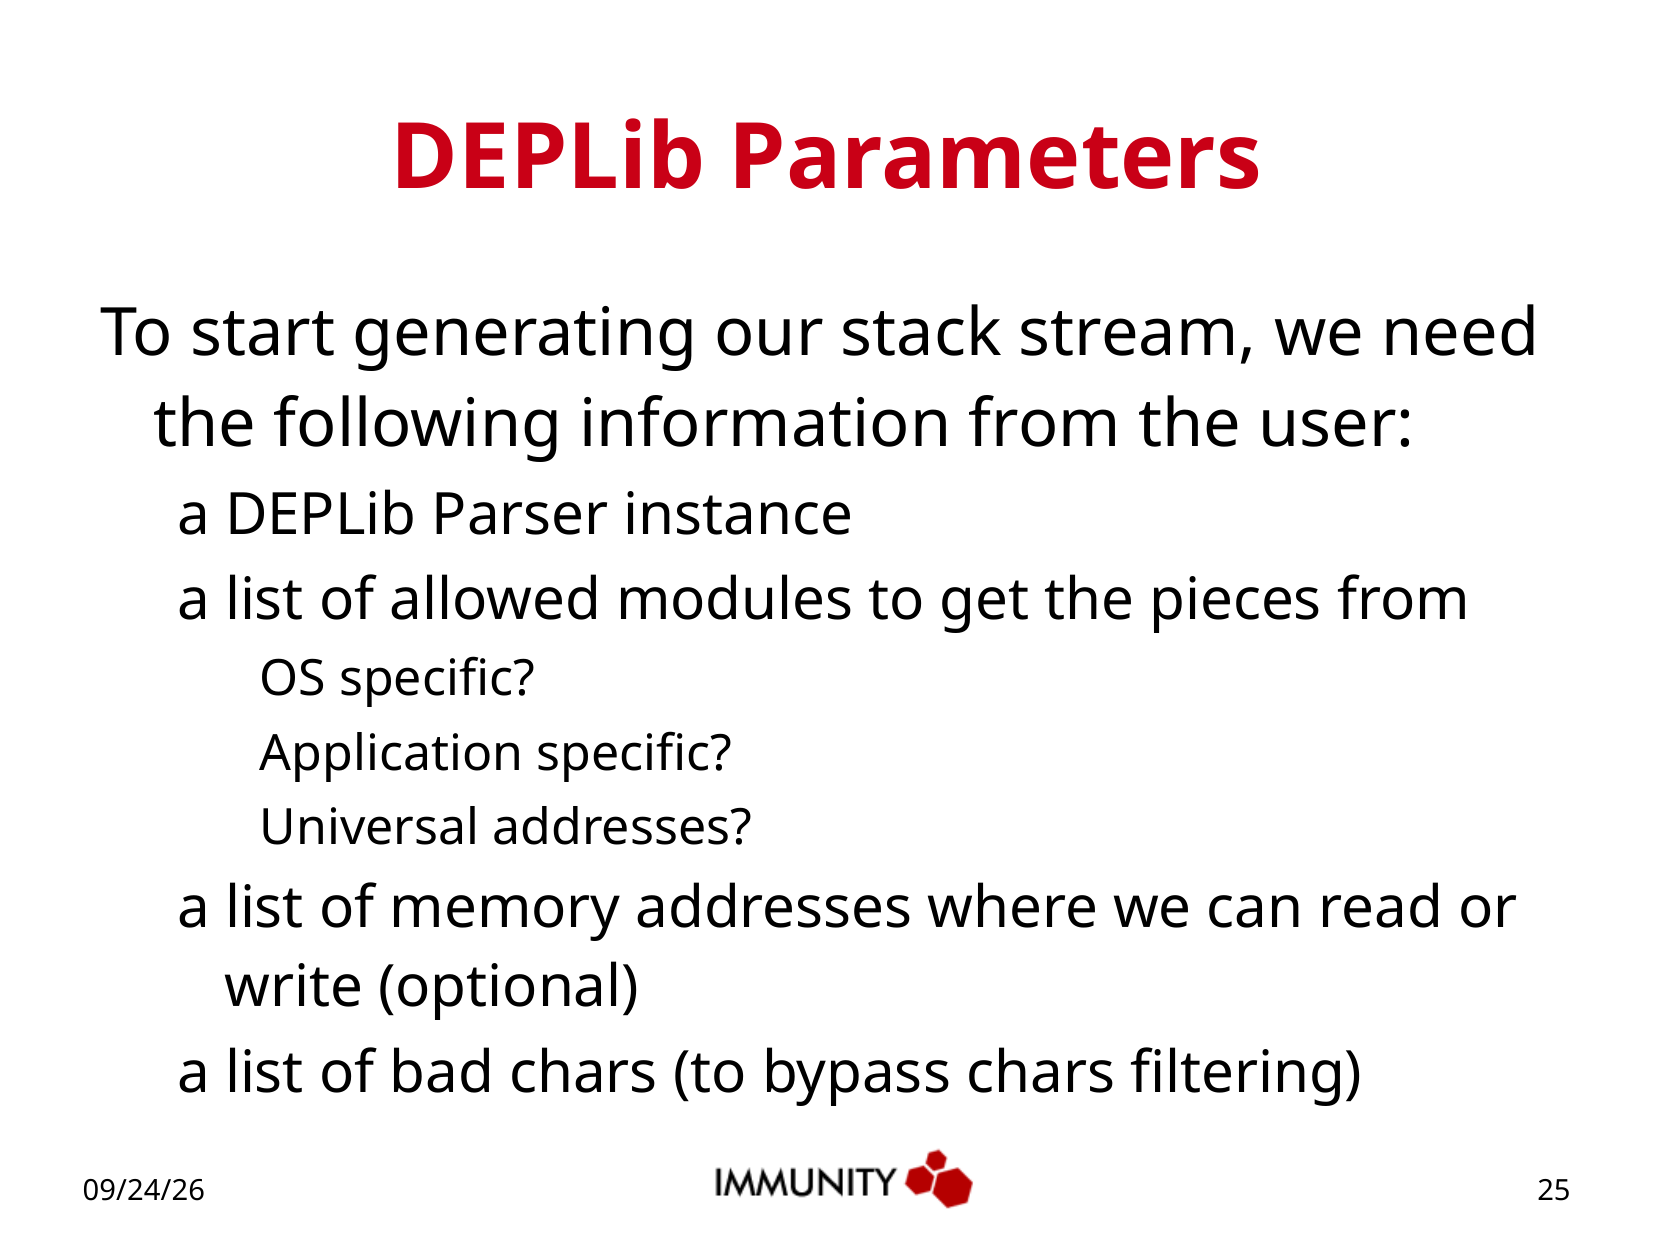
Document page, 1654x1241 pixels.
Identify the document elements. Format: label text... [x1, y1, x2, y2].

picture [694, 1130, 984, 1235]
list To start generating our stack stream, we need the following information from the user: a DEPLib Parser instance a list of allowed modules to get the pieces from OS specific? Application specific? Universal addresses? a list of memory addresses where we can read or write (optional) a list of bad chars (to bypass chars filtering) [82, 284, 1571, 1088]
title DEPLib Parameters [82, 56, 1571, 250]
